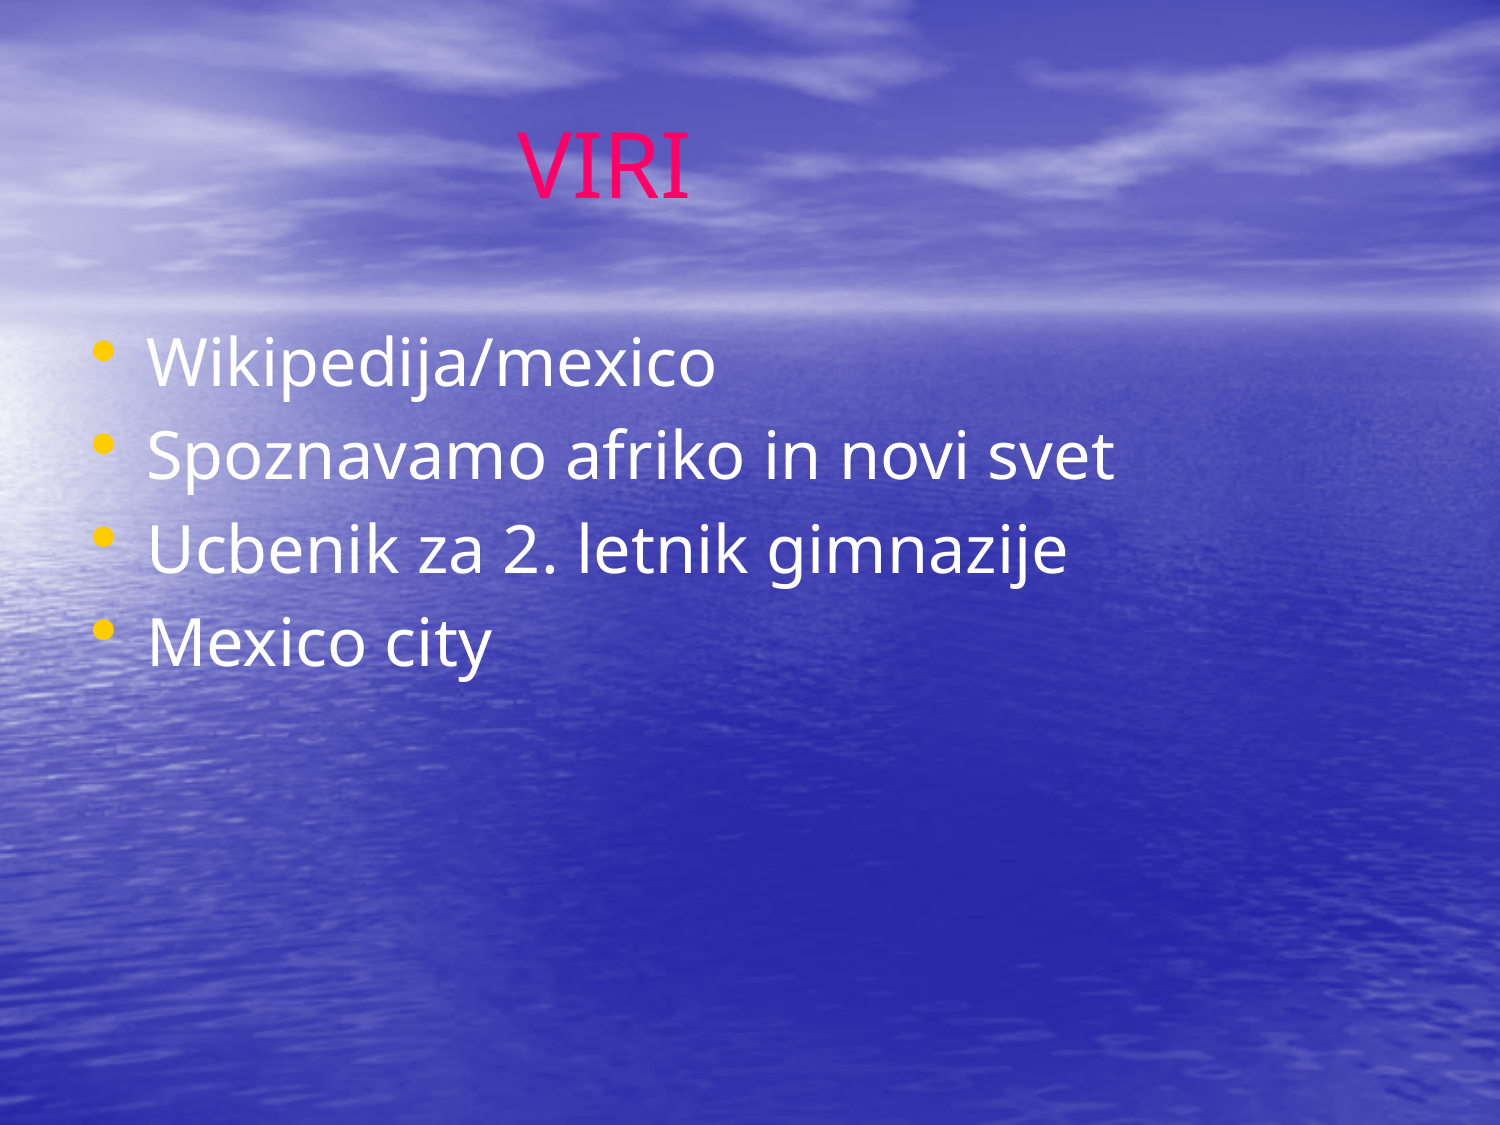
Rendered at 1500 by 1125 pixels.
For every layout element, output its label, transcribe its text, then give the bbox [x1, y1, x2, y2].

title VIRI [75, 47, 1425, 275]
list Wikipedija/mexico Spoznavamo afriko in novi svet Ucbenik za 2. letnik gimnazije Mexico city [75, 312, 1425, 988]
picture [0, 0, 1500, 1125]
